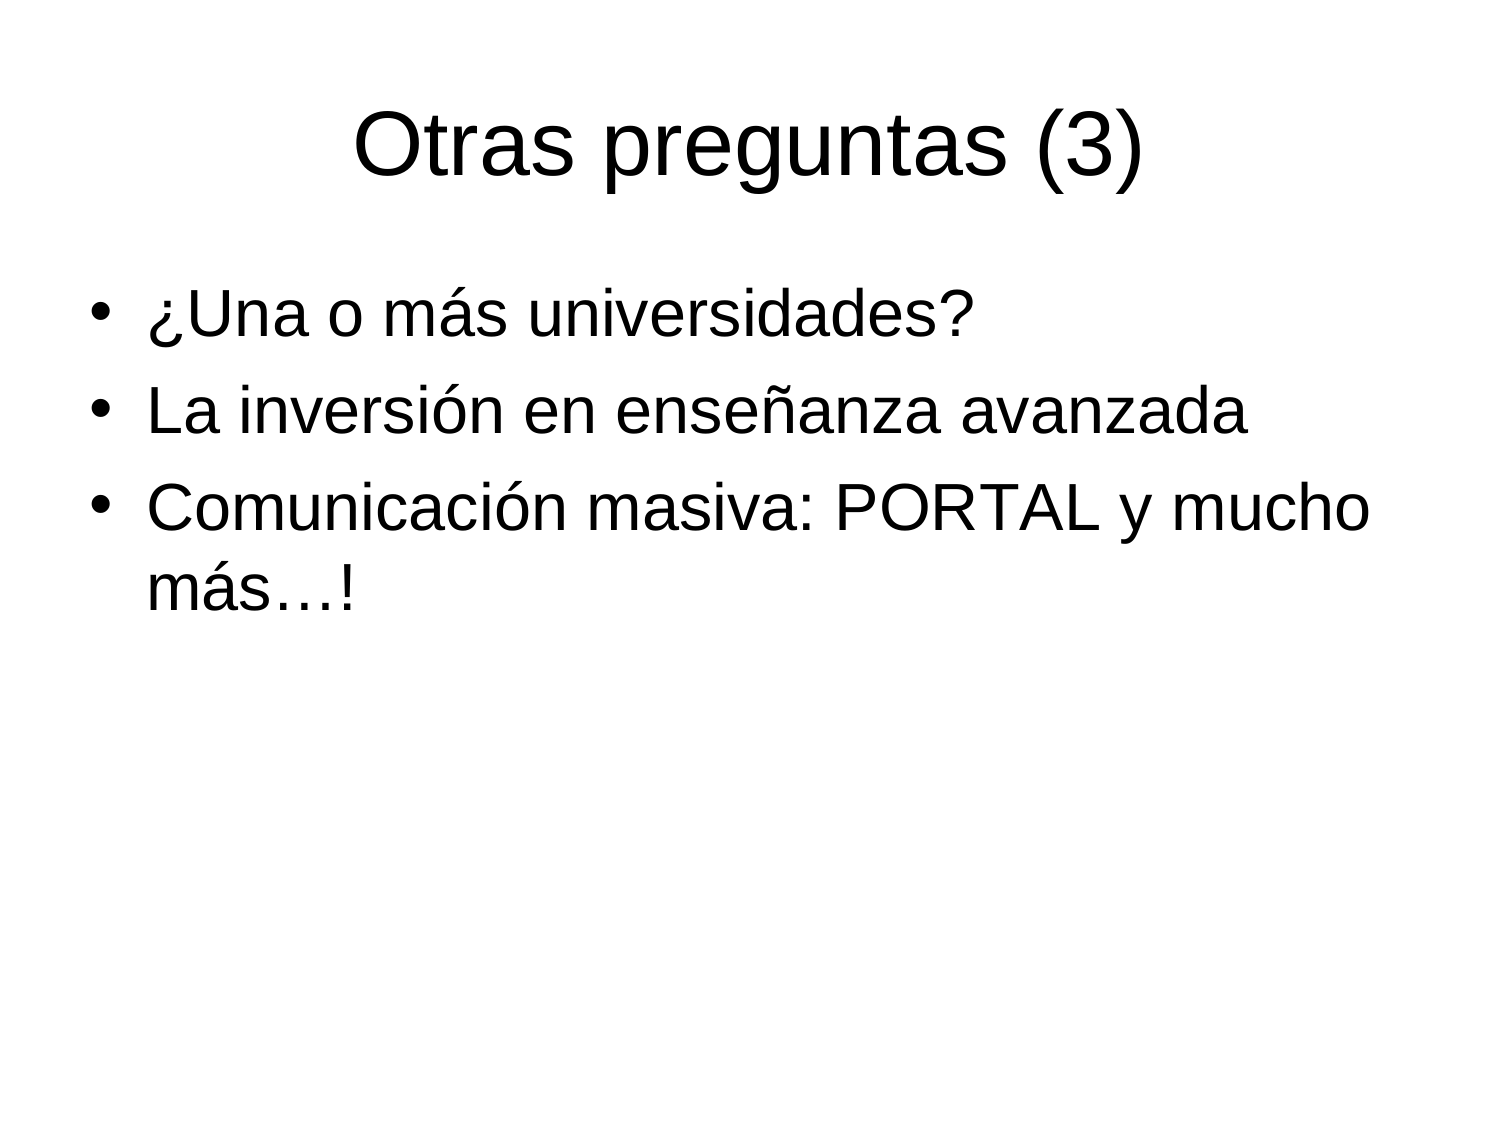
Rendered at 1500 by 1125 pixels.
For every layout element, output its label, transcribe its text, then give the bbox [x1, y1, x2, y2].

list ¿Una o más universidades? La inversión en enseñanza avanzada Comunicación masiva: PORTAL y mucho más…! [75, 262, 1426, 1005]
title Otras preguntas (3) [75, 45, 1426, 233]
